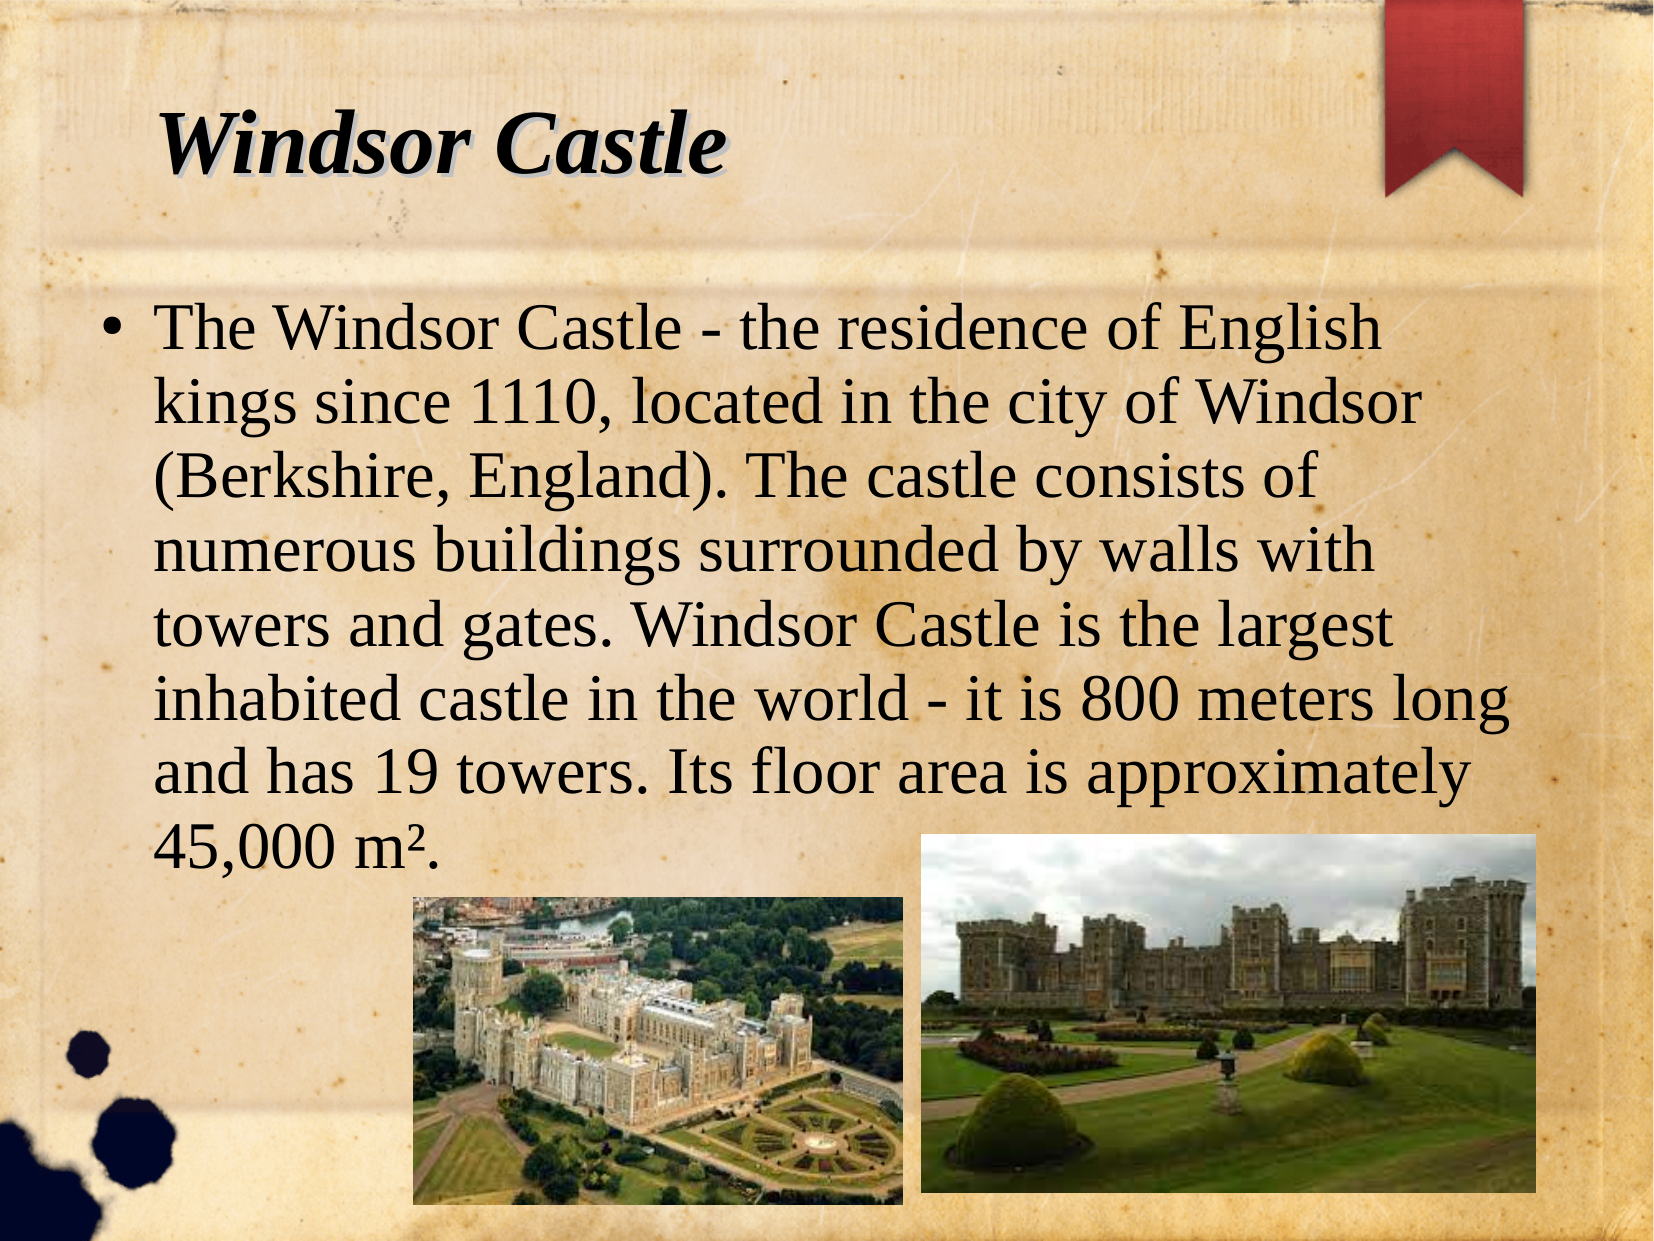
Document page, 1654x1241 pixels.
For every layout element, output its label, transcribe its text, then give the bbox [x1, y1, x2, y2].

title Windsor Castle [82, 49, 1347, 237]
picture [0, 0, 1654, 1241]
list The Windsor Castle - the residence of English kings since 1110, located in the city of Windsor (Berkshire, England). The castle consists of numerous buildings surrounded by walls with towers and gates. Windsor Castle is the largest inhabited castle in the world - it is 800 meters long and has 19 towers. Its floor area is approximately 45,000 m². [82, 290, 1538, 863]
